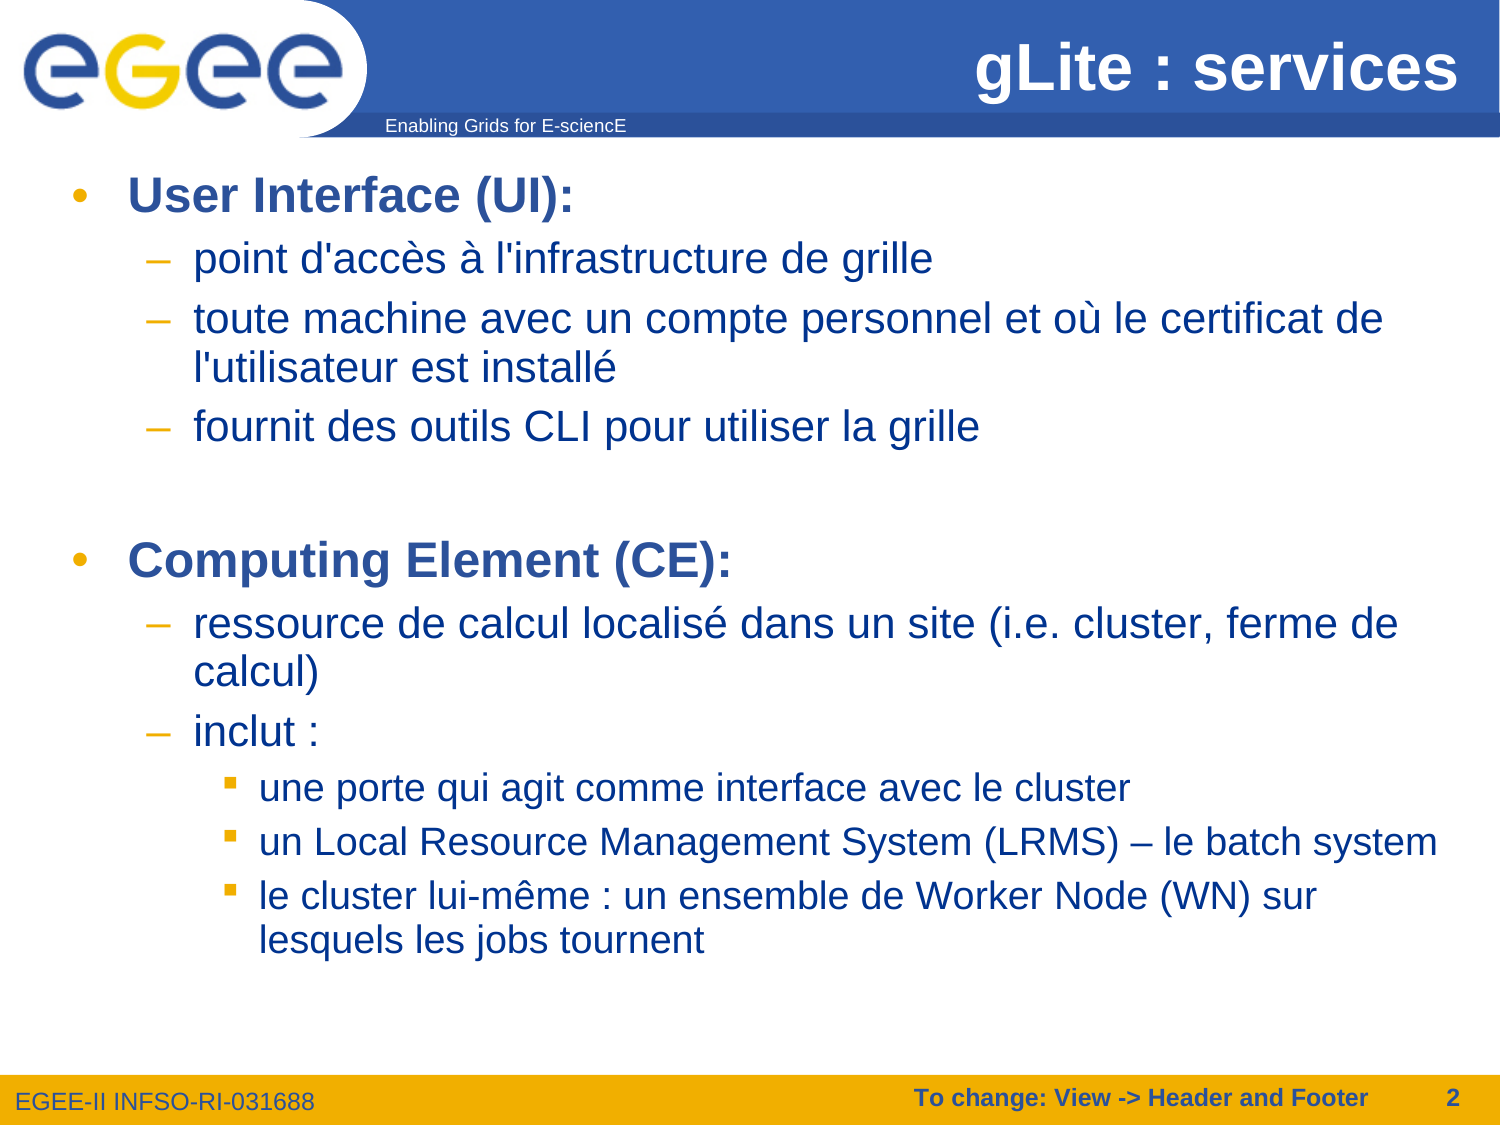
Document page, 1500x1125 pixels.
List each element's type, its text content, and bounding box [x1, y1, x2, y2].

list User Interface (UI): point d'accès à l'infrastructure de grille toute machine avec un compte personnel et où le certificat de l'utilisateur est installé fournit des outils CLI pour utiliser la grille Computing Element (CE): ressource de calcul localisé dans un site (i.e. cluster, ferme de calcul) inclut : une porte qui agit comme interface avec le cluster un Local Resource Management System (LRMS) – le batch system le cluster lui-même : un ensemble de Worker Node (WN) sur lesquels les jobs tournent [56, 159, 1466, 1052]
picture [18, 30, 349, 112]
title gLite : services [369, 0, 1475, 156]
